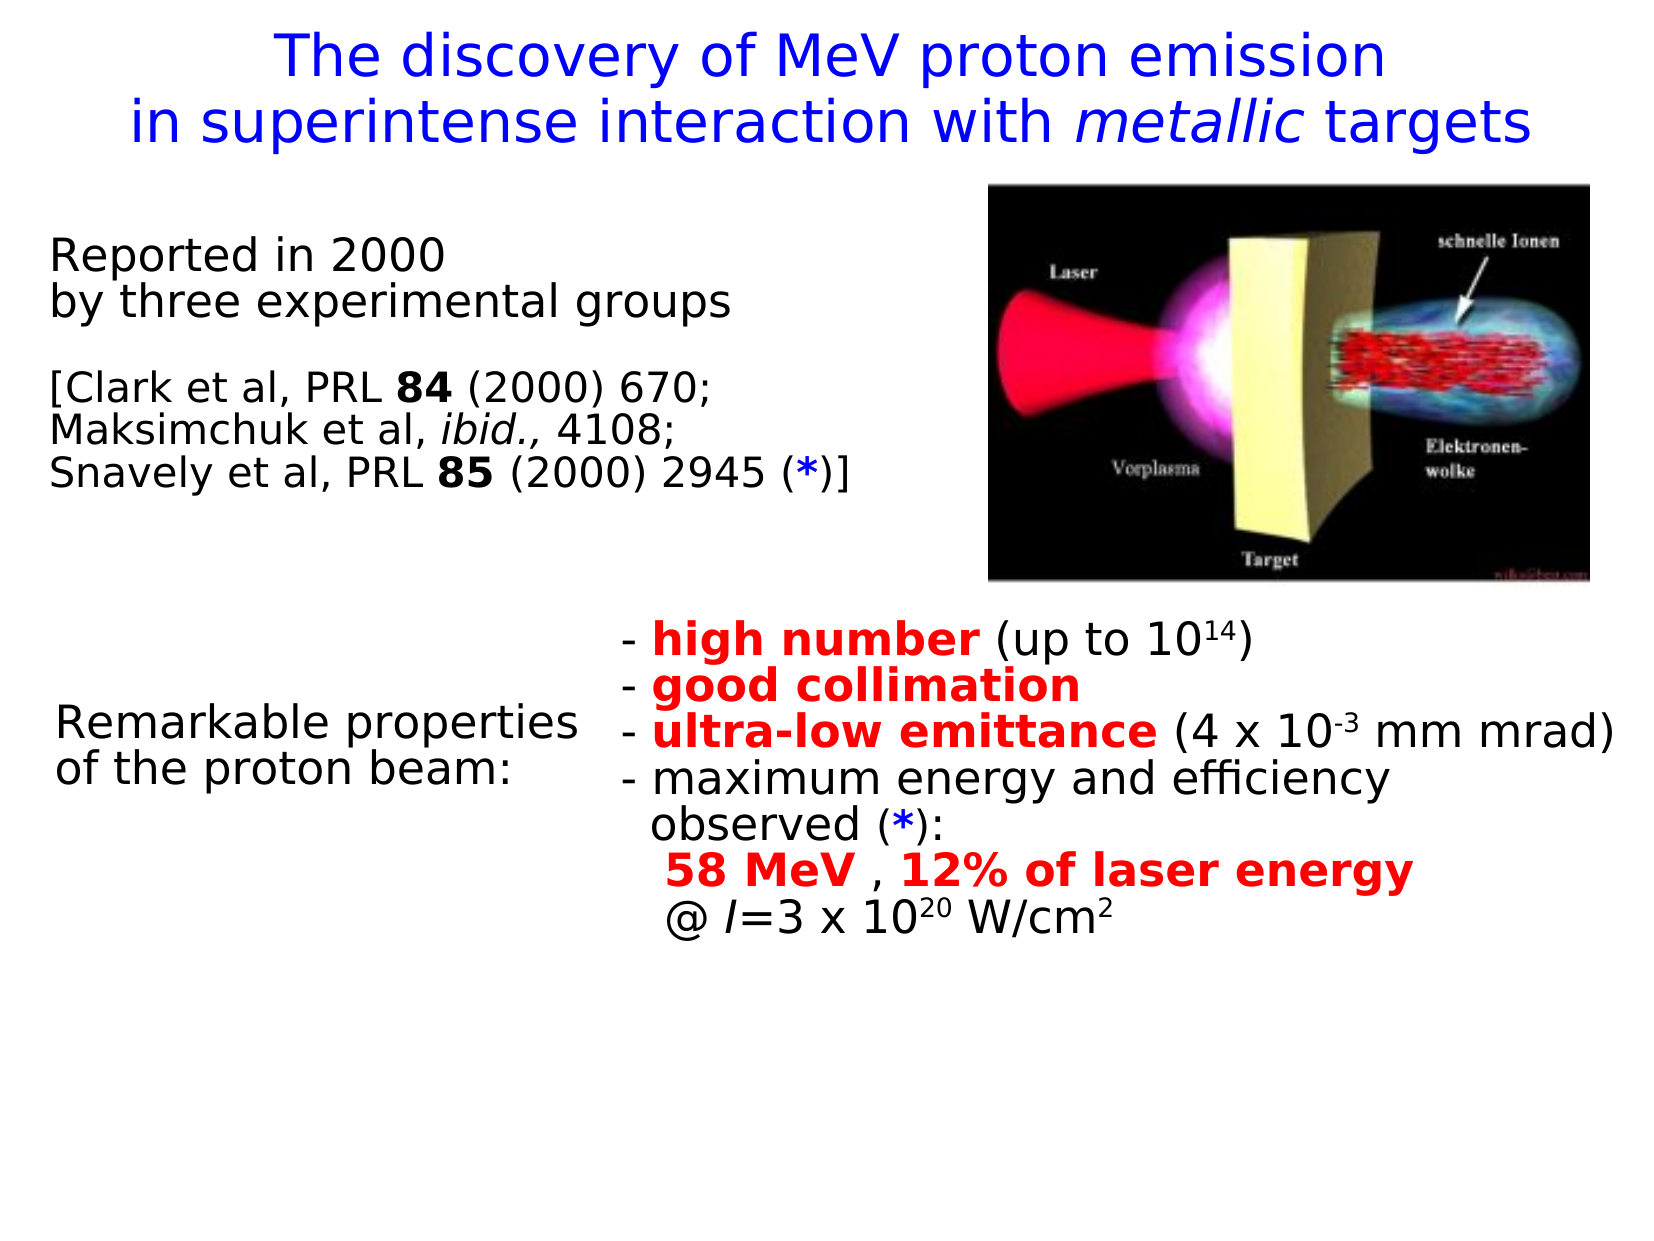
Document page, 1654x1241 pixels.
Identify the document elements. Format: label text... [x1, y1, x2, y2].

text_box - high number (up to 1014) - good collimation - ultra-low emittance (4 x 10-3 mm mrad) - maximum energy and efficiency observed (*): 58 MeV , 12% of laser energy @ I=3 x 1020 W/cm2 [605, 610, 1613, 1003]
text_box The discovery of MeV proton emission in superintense interaction with metallic targets [114, 16, 1548, 164]
text_box Reported in 2000 by three experimental groups [Clark et al, PRL 84 (2000) 670; Maksimchuk et al, ibid., 4108; Snavely et al, PRL 85 (2000) 2945 (*)] [33, 227, 867, 511]
picture [988, 173, 1590, 610]
text_box Remarkable properties of the proton beam: [39, 693, 586, 809]
